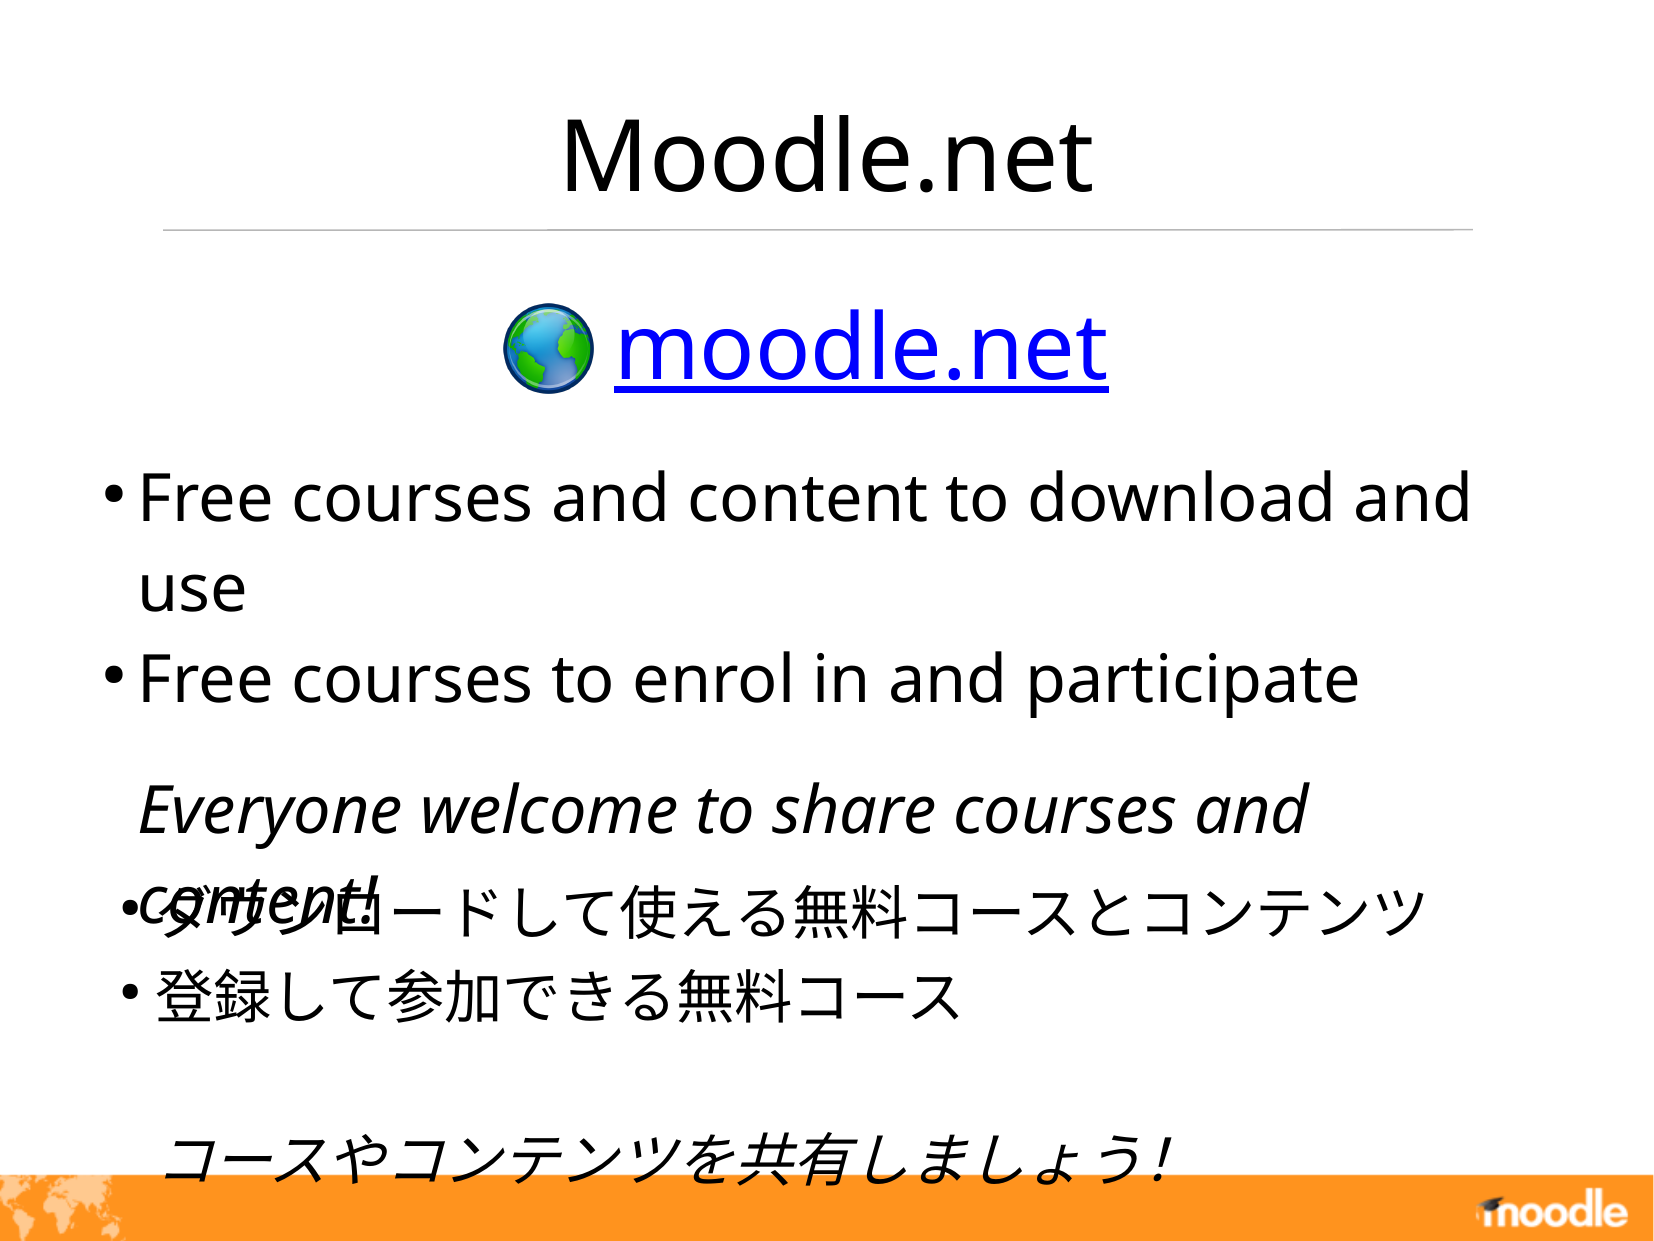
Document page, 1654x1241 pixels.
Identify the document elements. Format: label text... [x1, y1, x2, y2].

picture [1041, 1173, 1054, 1181]
picture [925, 1172, 940, 1180]
title Moodle.net [82, 49, 1571, 257]
picture [0, 1172, 1654, 1241]
picture [503, 303, 594, 394]
picture [872, 1172, 898, 1179]
text_box Free courses and content to download and use Free courses to enrol in and participate Everyone welcome to share courses and content! [87, 442, 1555, 833]
text_box moodle.net [566, 274, 1122, 395]
text_box ダウンロードして使える無料コースとコンテンツ 登録して参加できる無料コース コースやコンテンツを共有しましょう！ [105, 780, 1561, 1096]
picture [988, 1172, 1014, 1179]
